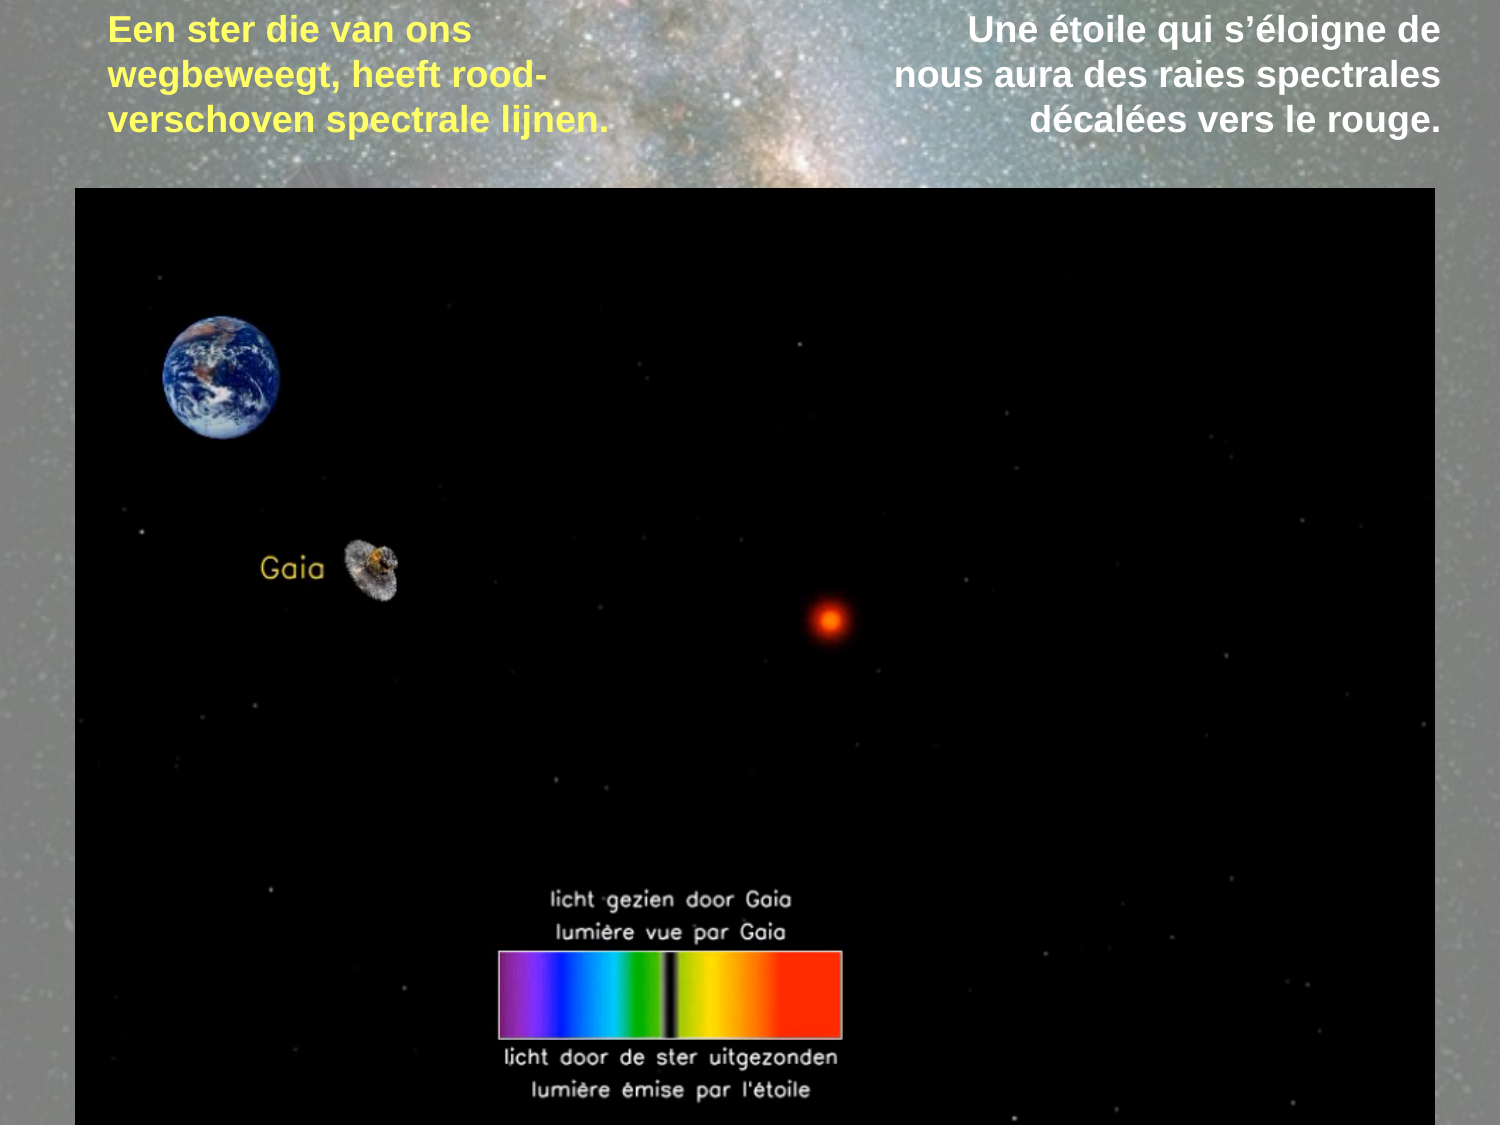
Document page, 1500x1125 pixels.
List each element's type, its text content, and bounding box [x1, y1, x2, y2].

text_box Une étoile qui s’éloigne de nous aura des raies spectrales décalées vers le rouge. [856, 0, 1457, 148]
text_box [75, 187, 1436, 1125]
picture [0, 0, 1500, 1125]
text_box Een ster die van ons wegbeweegt, heeft rood-verschoven spectrale lijnen. [93, 0, 656, 148]
